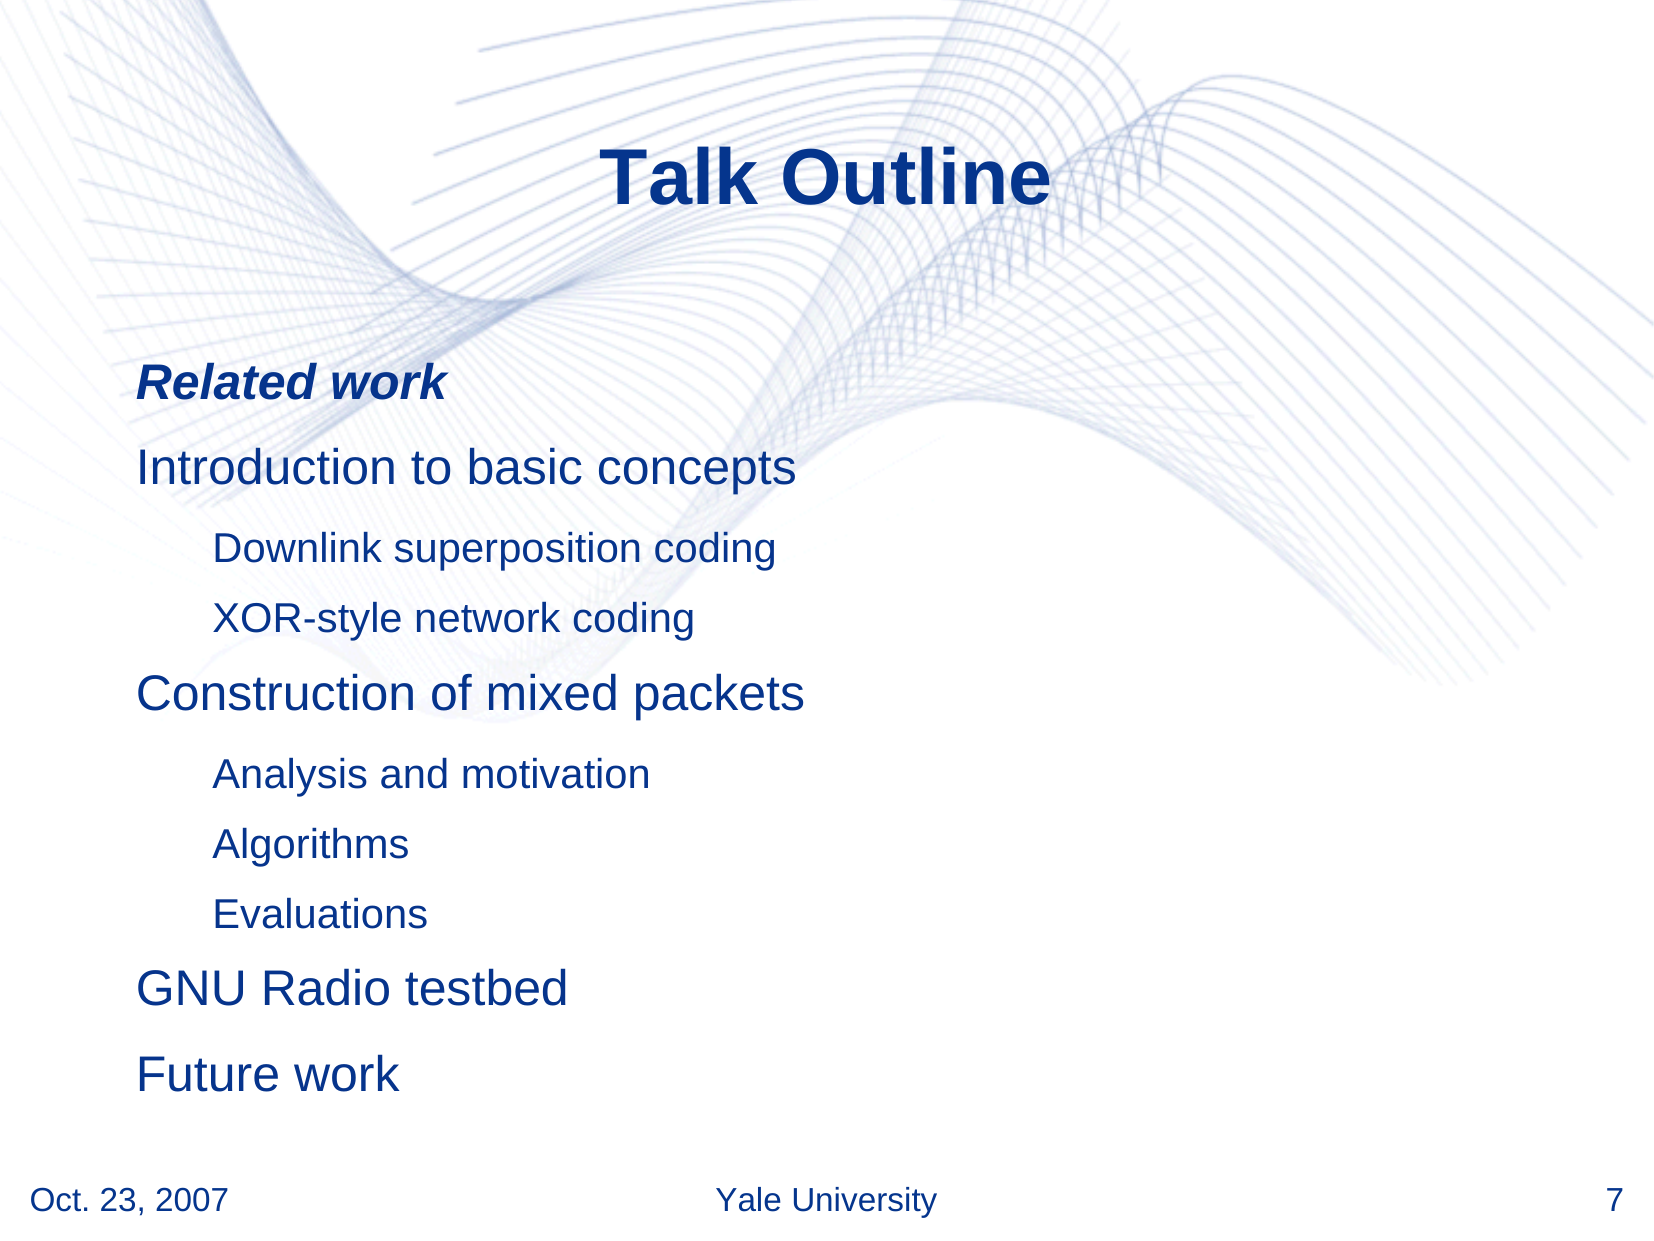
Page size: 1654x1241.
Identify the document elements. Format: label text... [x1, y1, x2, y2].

title Talk Outline [118, 66, 1536, 288]
picture [0, 0, 1654, 1241]
list Related work Introduction to basic concepts Downlink superposition coding XOR-style network coding Construction of mixed packets Analysis and motivation Algorithms Evaluations GNU Radio testbed Future work [118, 354, 1536, 1108]
